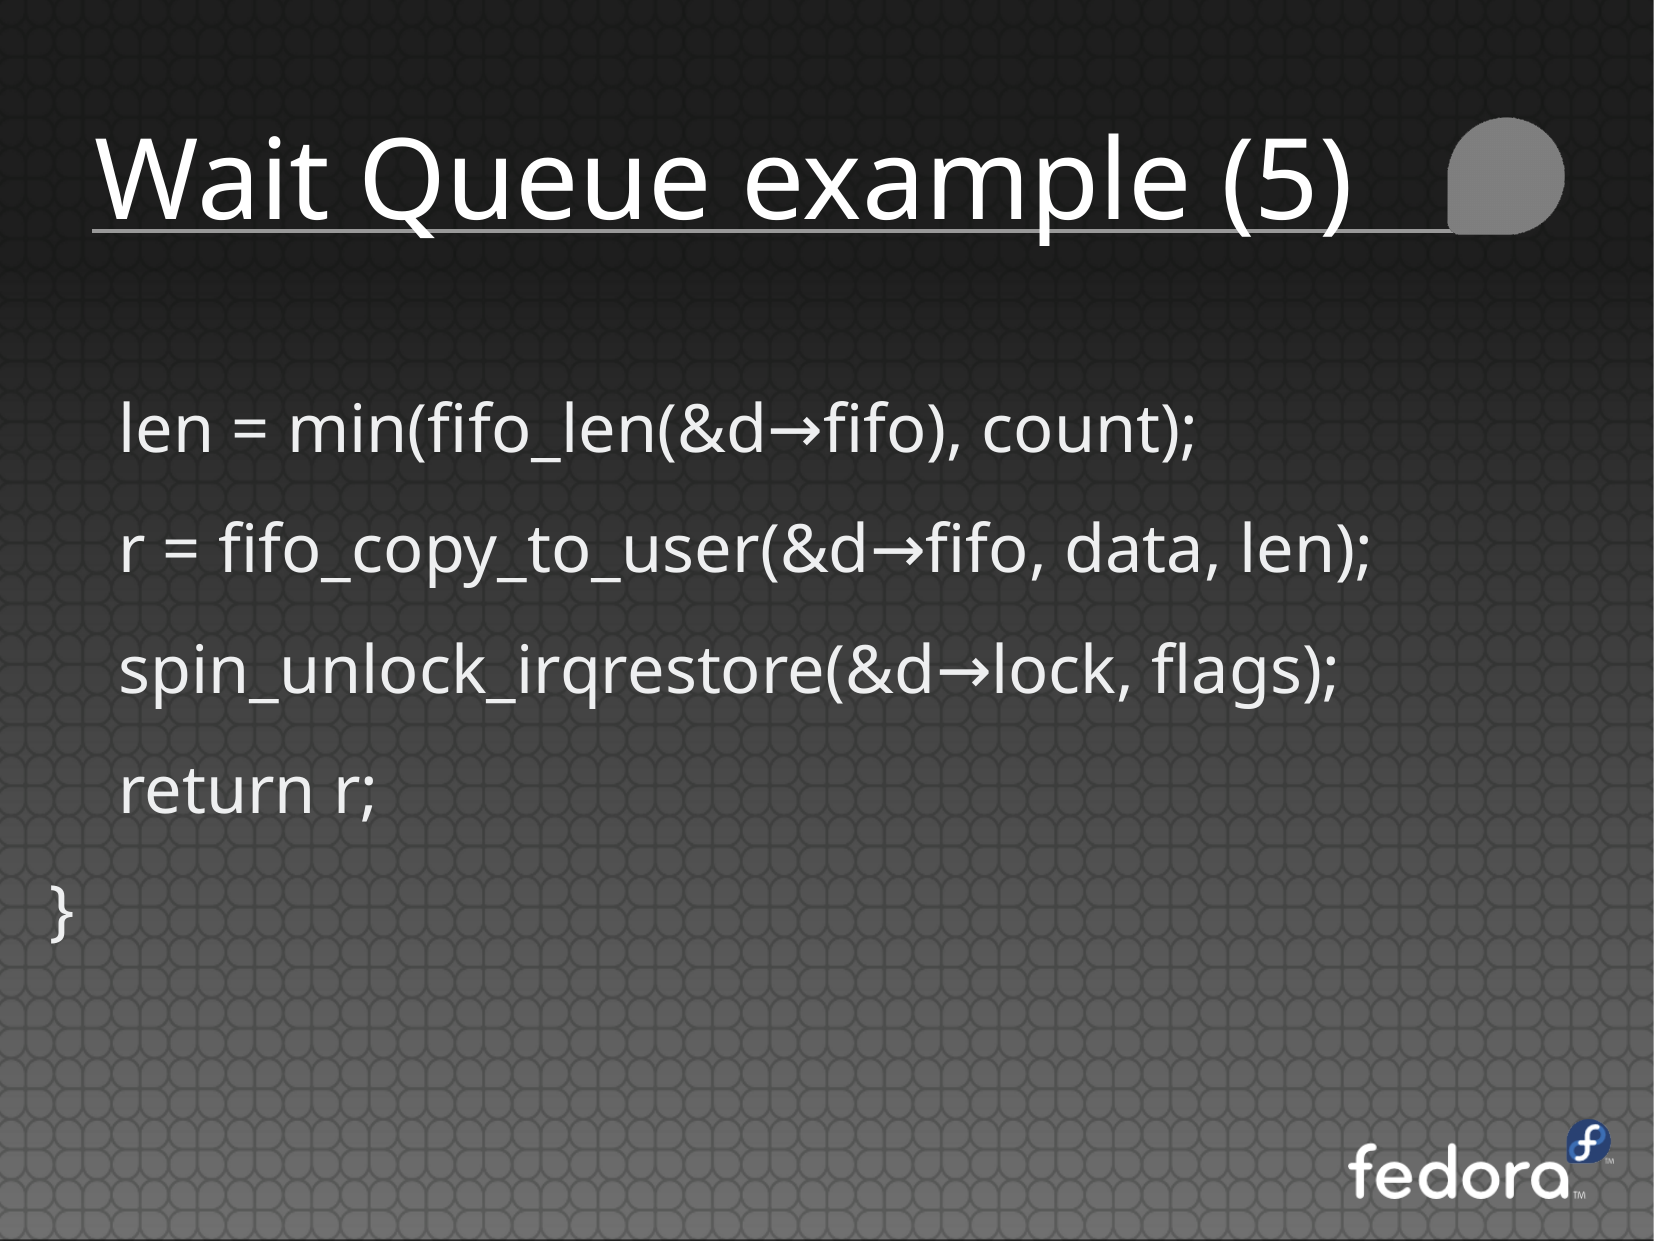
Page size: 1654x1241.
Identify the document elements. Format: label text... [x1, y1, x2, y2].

title Wait Queue example (5) [94, 100, 1426, 251]
picture [0, 0, 1654, 1241]
list len = min(fifo_len(&d→fifo), count); r = fifo_copy_to_user(&d→fifo, data, len); spin_unlock_irqrestore(&d→lock, flags); return r; } [49, 260, 1607, 1198]
